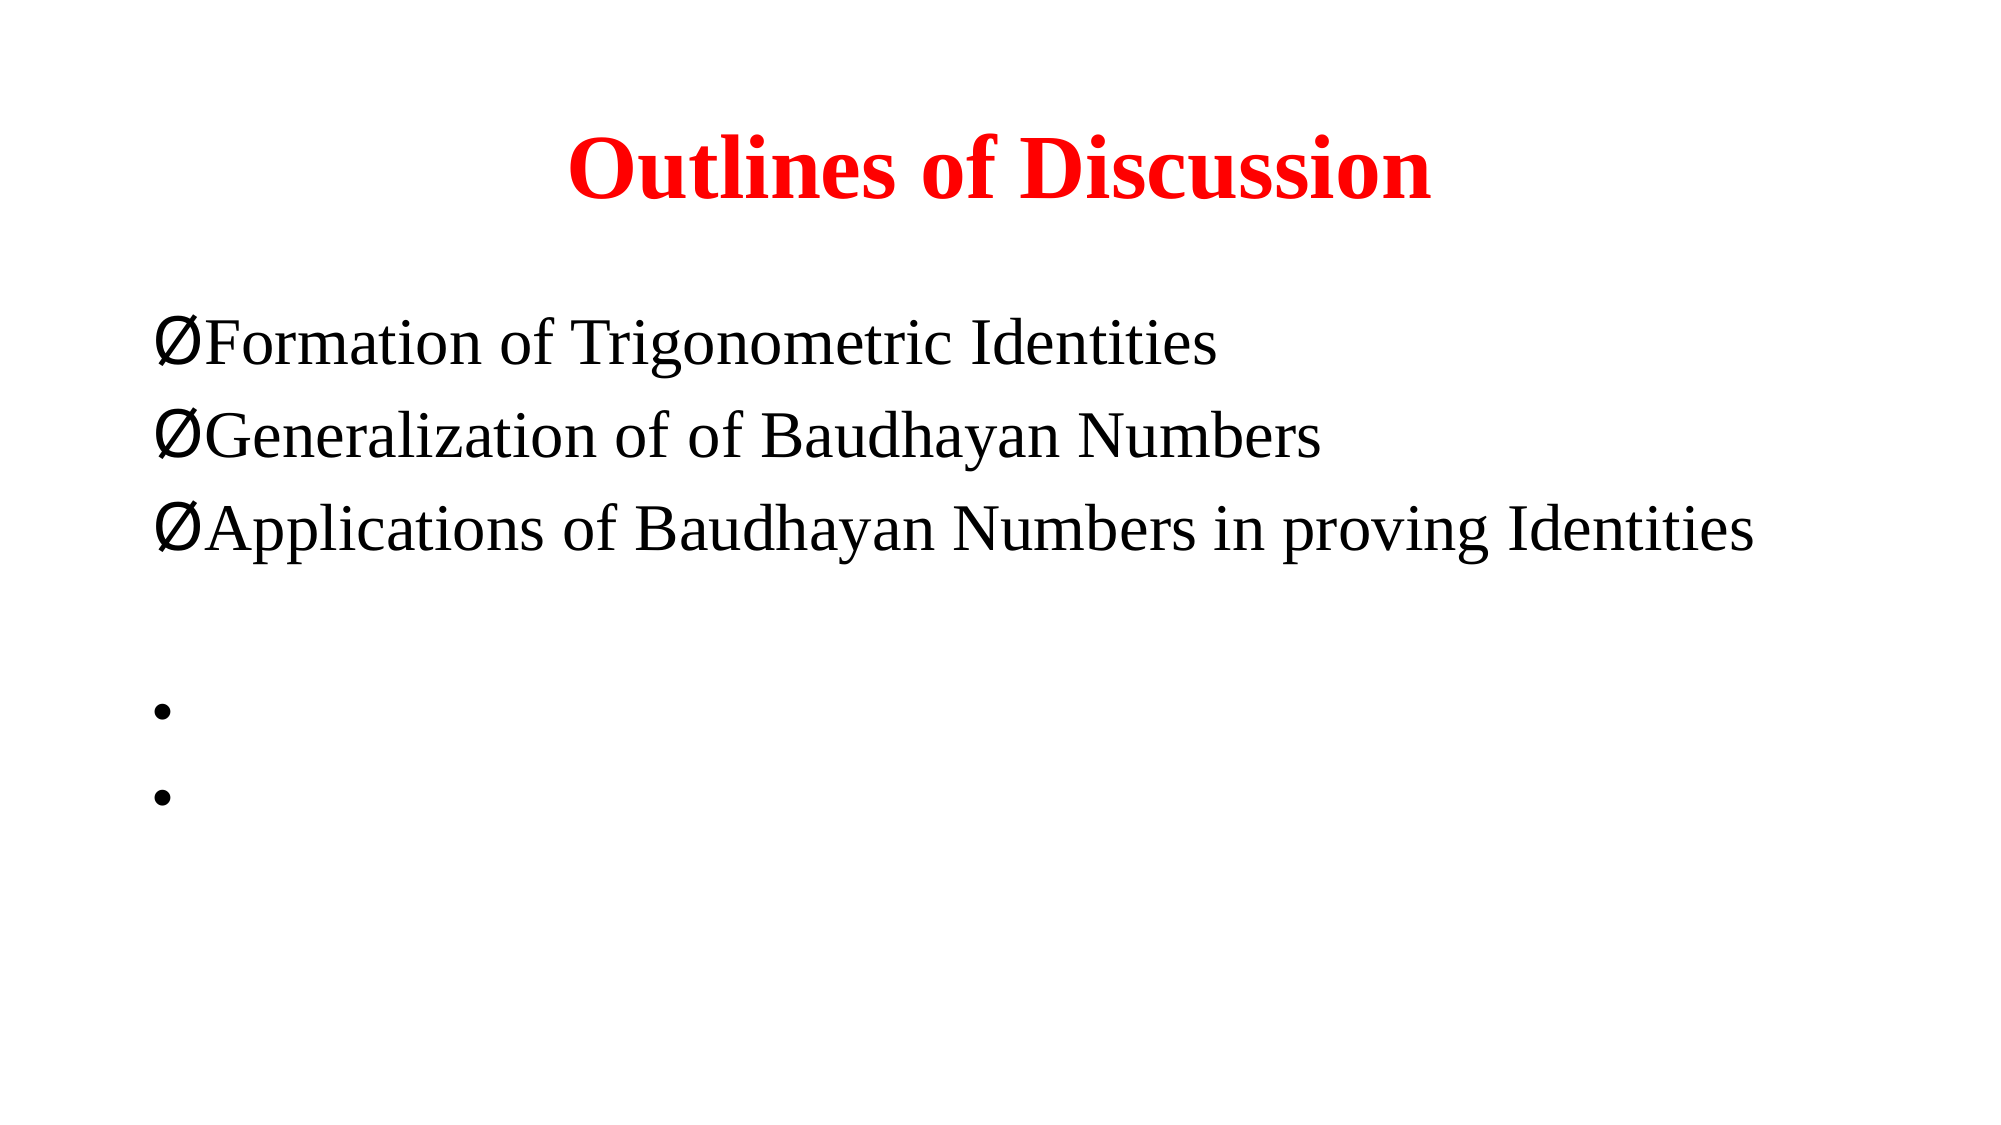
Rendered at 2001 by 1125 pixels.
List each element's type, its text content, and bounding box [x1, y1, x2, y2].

list Formation of Trigonometric Identities Generalization of of Baudhayan Numbers Applications of Baudhayan Numbers in proving Identities [137, 299, 1863, 1014]
title Outlines of Discussion [137, 59, 1863, 278]
